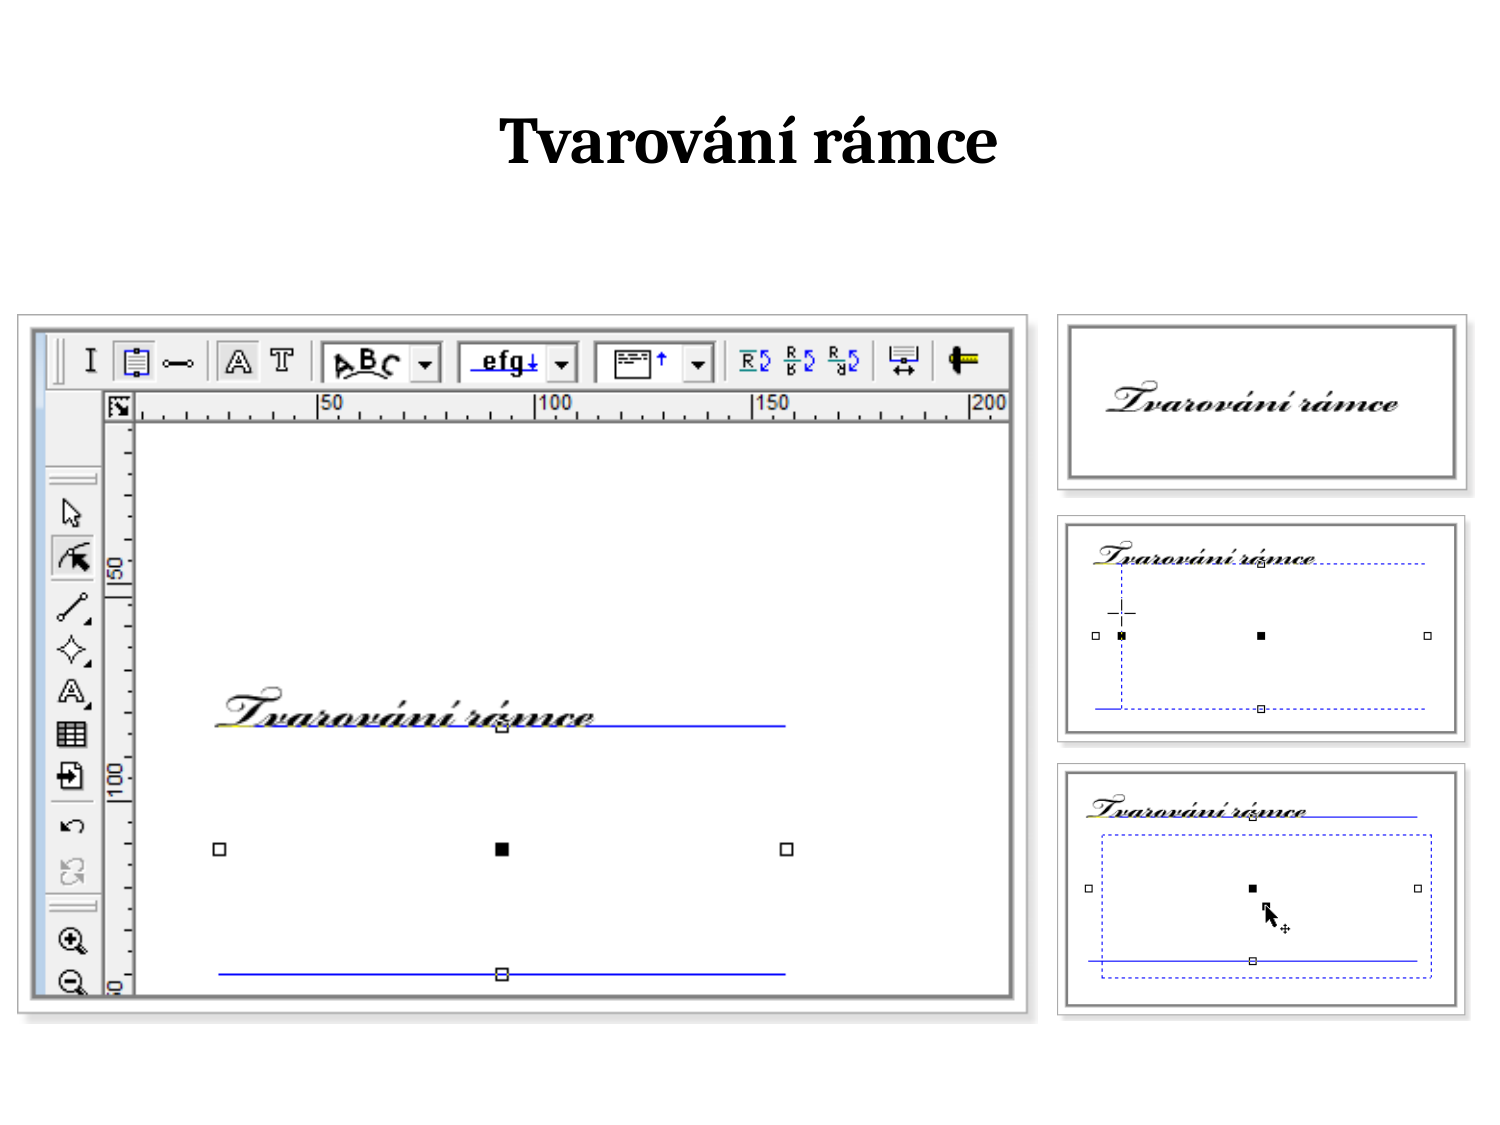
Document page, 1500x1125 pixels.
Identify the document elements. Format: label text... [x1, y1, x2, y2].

picture [1057, 515, 1471, 748]
title Tvarování rámce [0, 42, 1500, 231]
picture [1057, 763, 1471, 1021]
picture [1057, 314, 1475, 498]
picture [17, 314, 1038, 1024]
